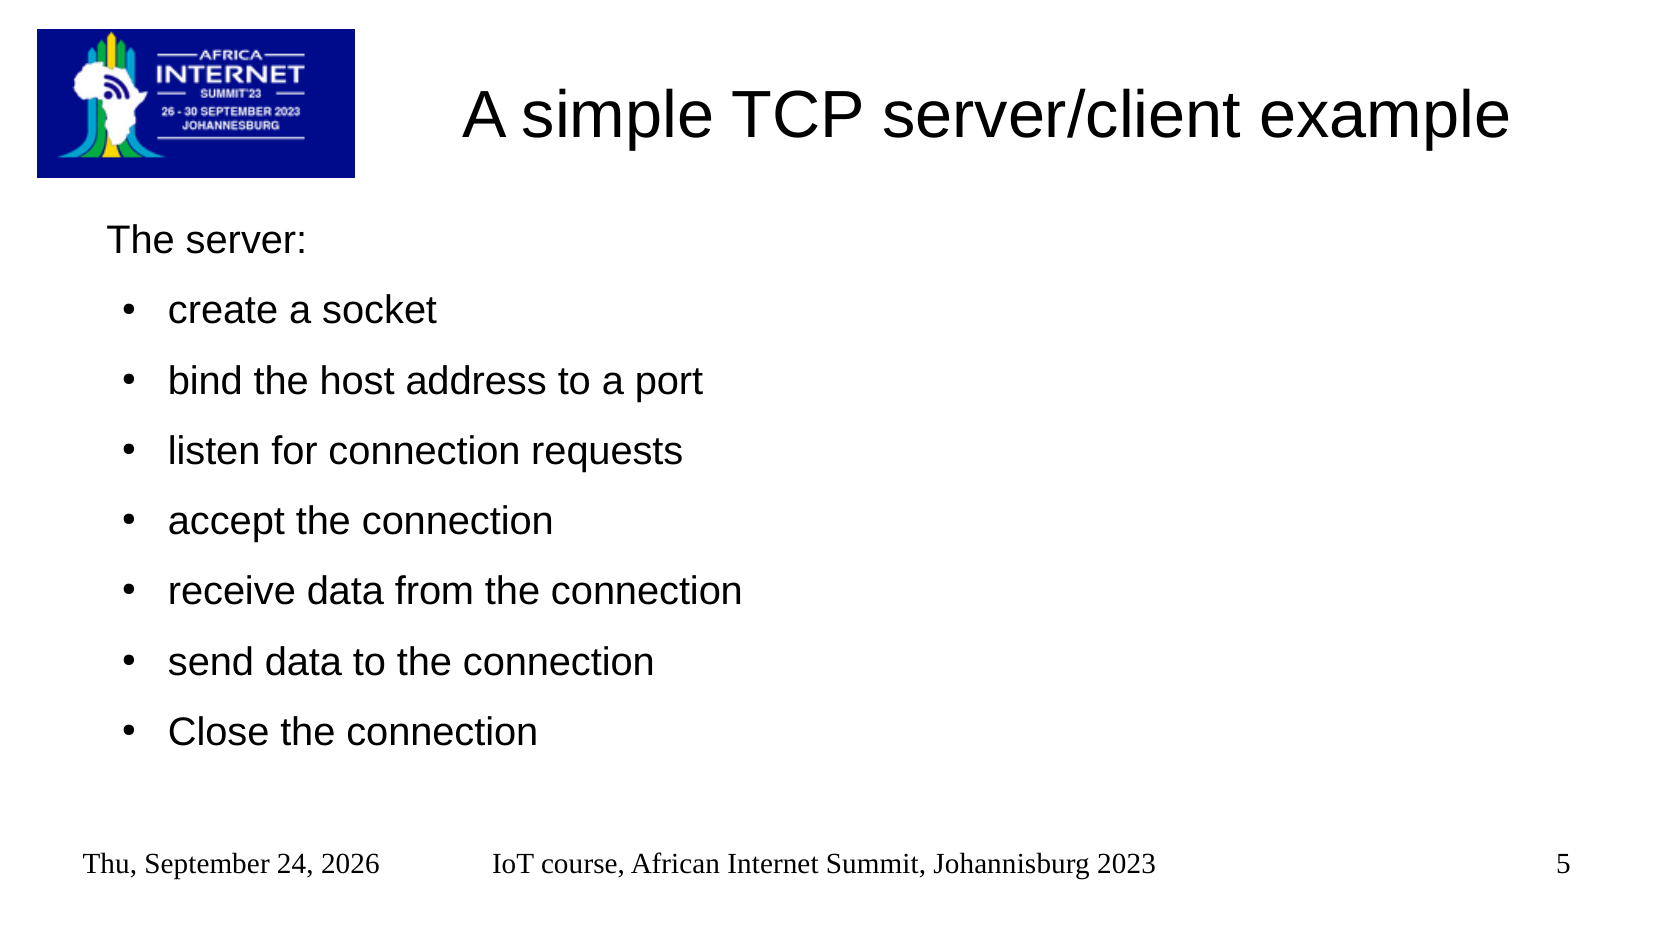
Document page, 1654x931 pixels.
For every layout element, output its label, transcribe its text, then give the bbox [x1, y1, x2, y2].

title A simple TCP server/client example [403, 37, 1571, 193]
picture [37, 29, 355, 178]
list The server: create a socket bind the host address to a port listen for connection requests accept the connection receive data from the connection send data to the connection Close the connection [106, 217, 1595, 758]
